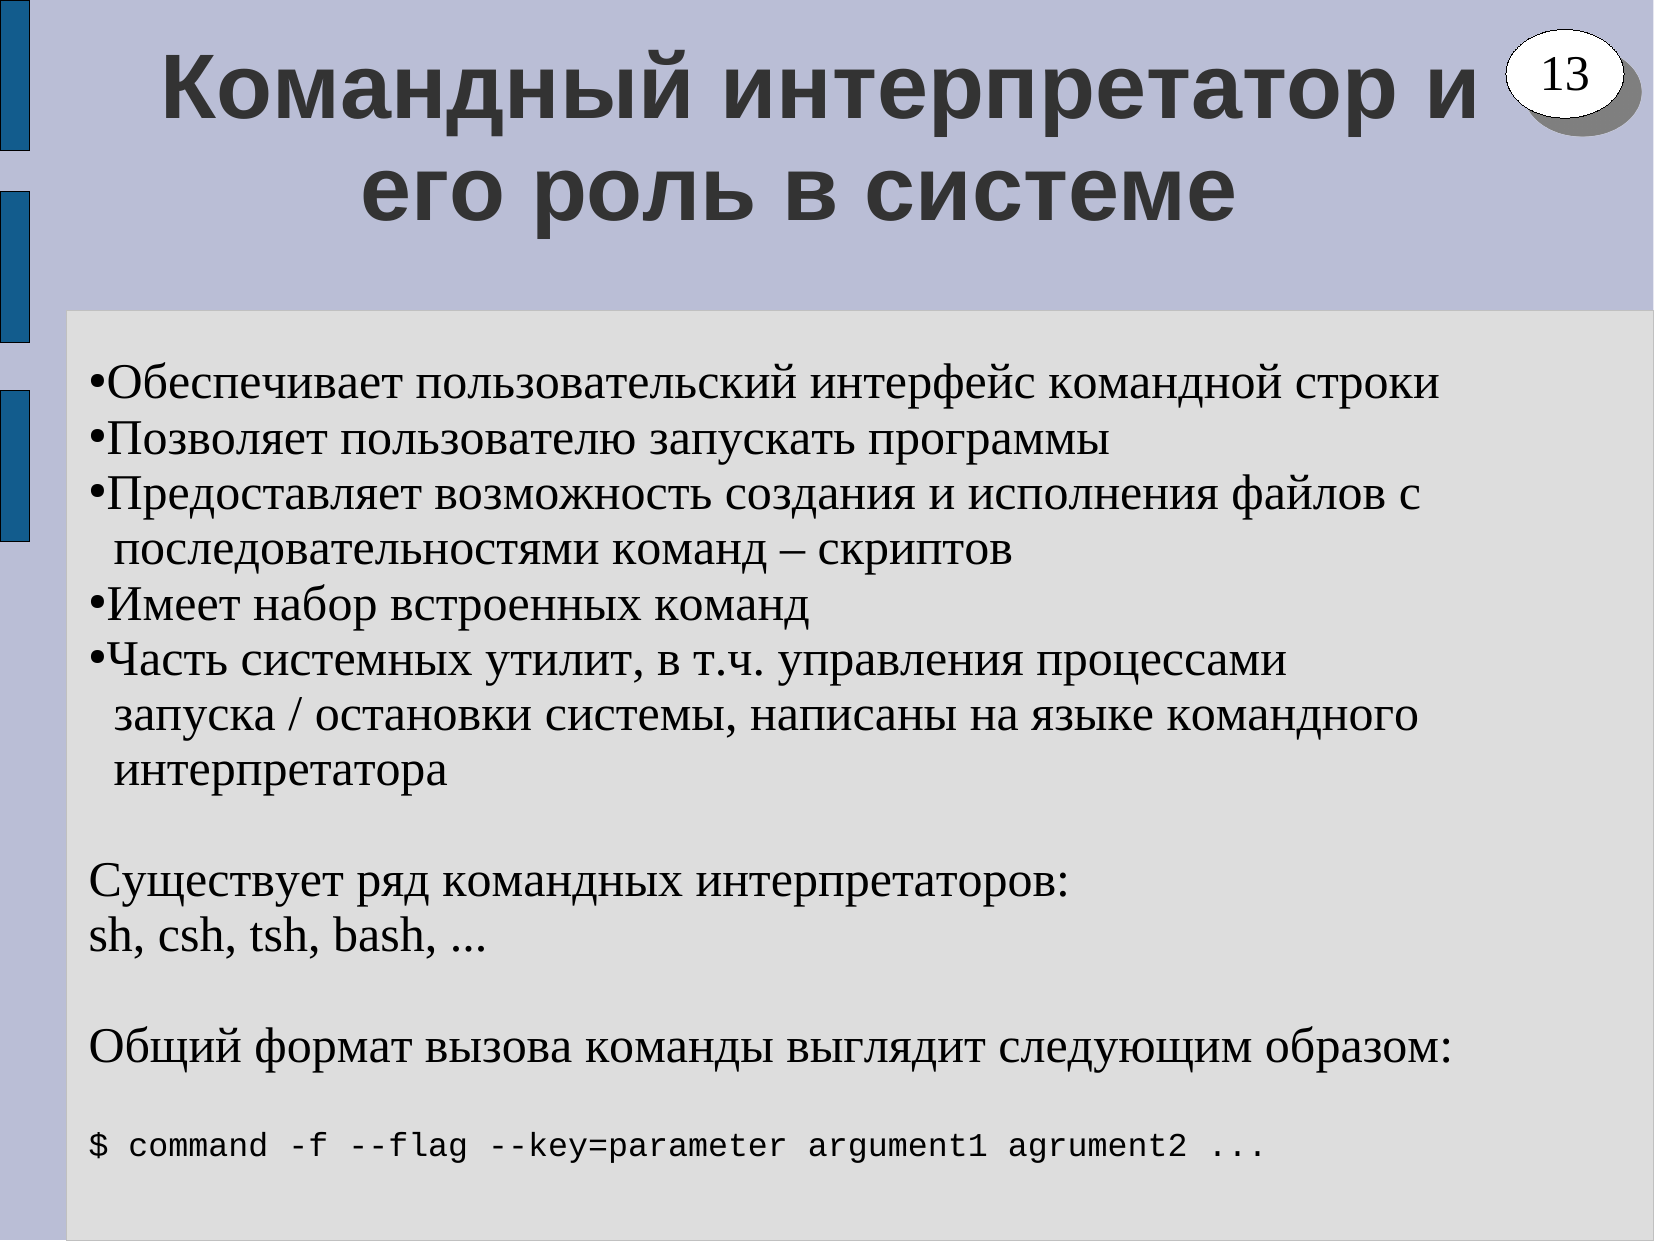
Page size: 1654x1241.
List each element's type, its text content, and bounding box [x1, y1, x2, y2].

title Командный интерпретатор и его роль в системе [93, 29, 1506, 349]
text_box Обеспечивает пользовательский интерфейс командной строки Позволяет пользователю запускать программы Предоставляет возможность создания и исполнения файлов с последовательностями команд – скриптов Имеет набор встроенных команд Часть системных утилит, в т.ч. управления процессами запуска / остановки системы, написаны на языке командного интерпретатора Существует ряд командных интерпретаторов: sh, csh, tsh, bash, ... Общий формат вызова команды выглядит следующим образом: $ command -f --flag --key=parameter argument1 agrument2 ... [88, 354, 1565, 1182]
text_box 13 [1505, 29, 1625, 119]
